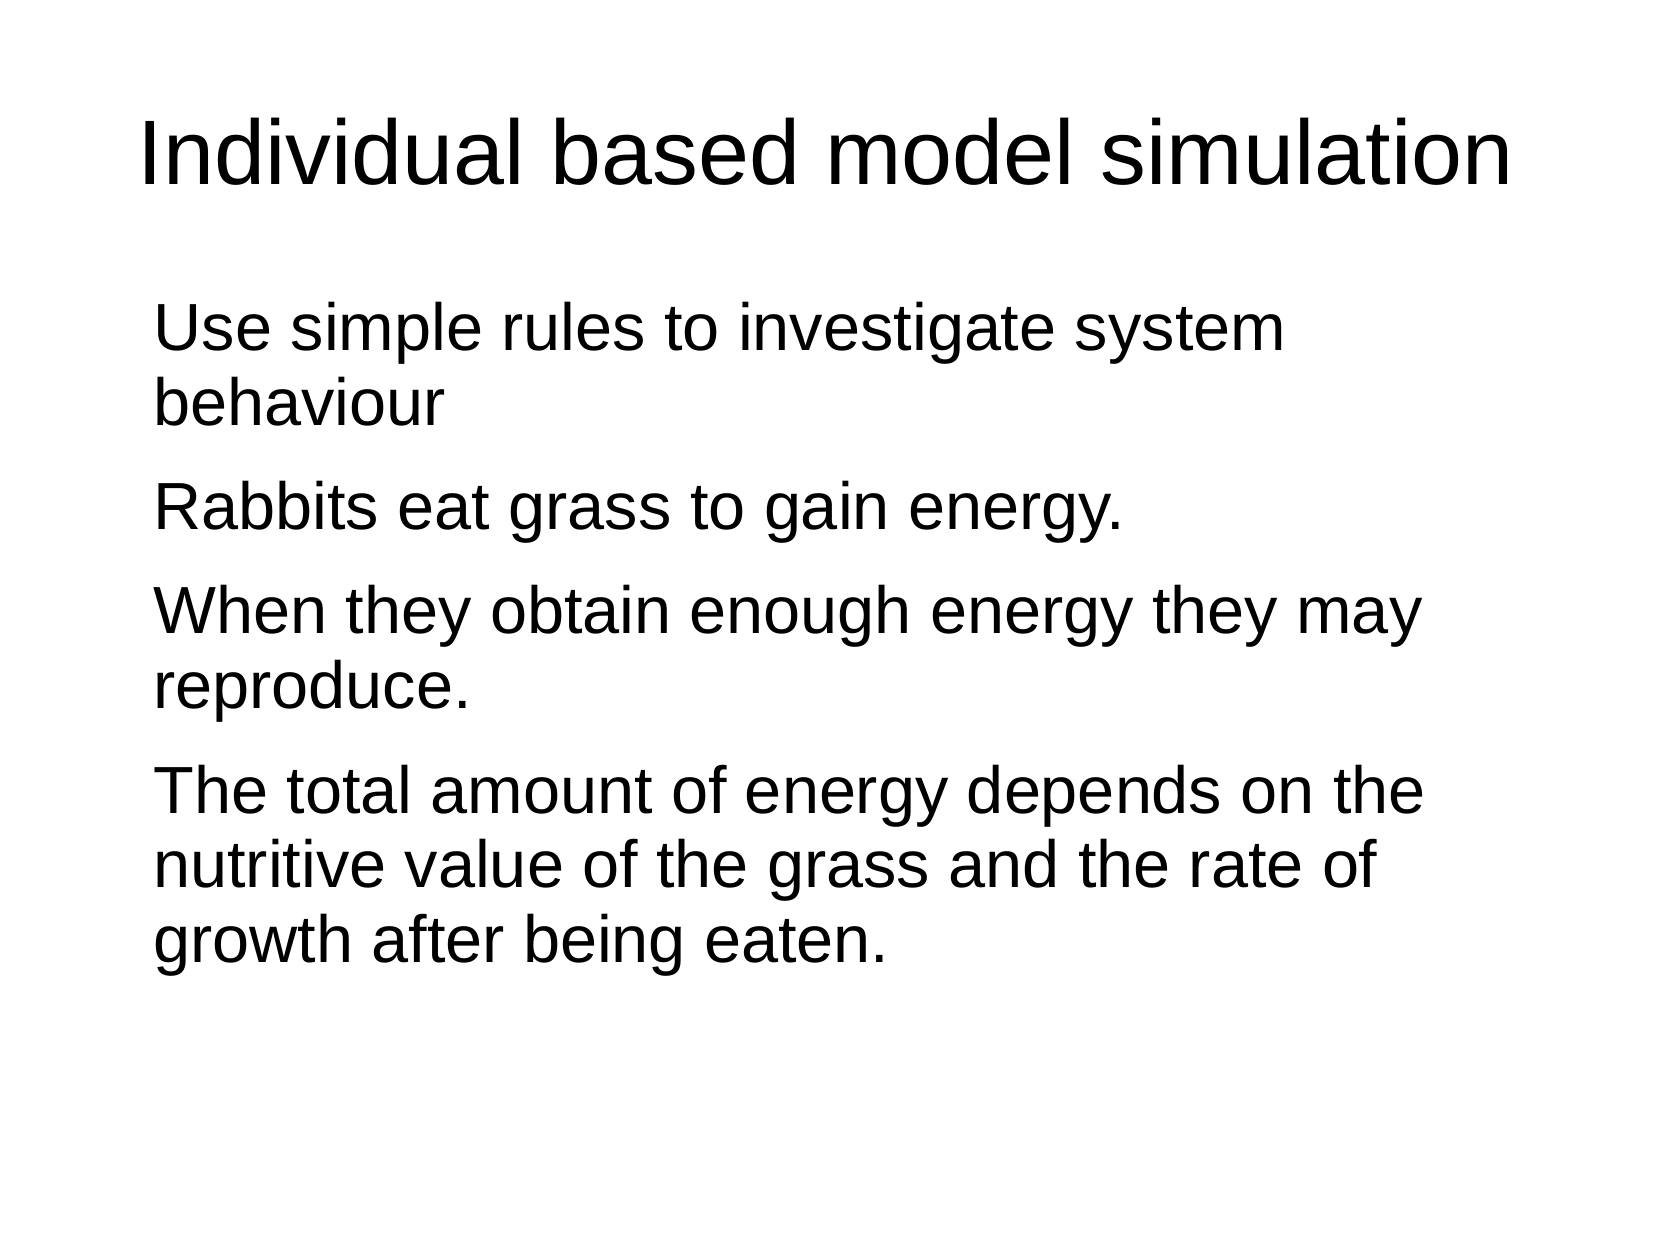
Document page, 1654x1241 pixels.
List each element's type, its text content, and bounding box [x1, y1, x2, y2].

title Individual based model simulation [82, 49, 1571, 257]
list Use simple rules to investigate system behaviour Rabbits eat grass to gain energy. When they obtain enough energy they may reproduce. The total amount of energy depends on the nutritive value of the grass and the rate of growth after being eaten. [82, 290, 1538, 1010]
